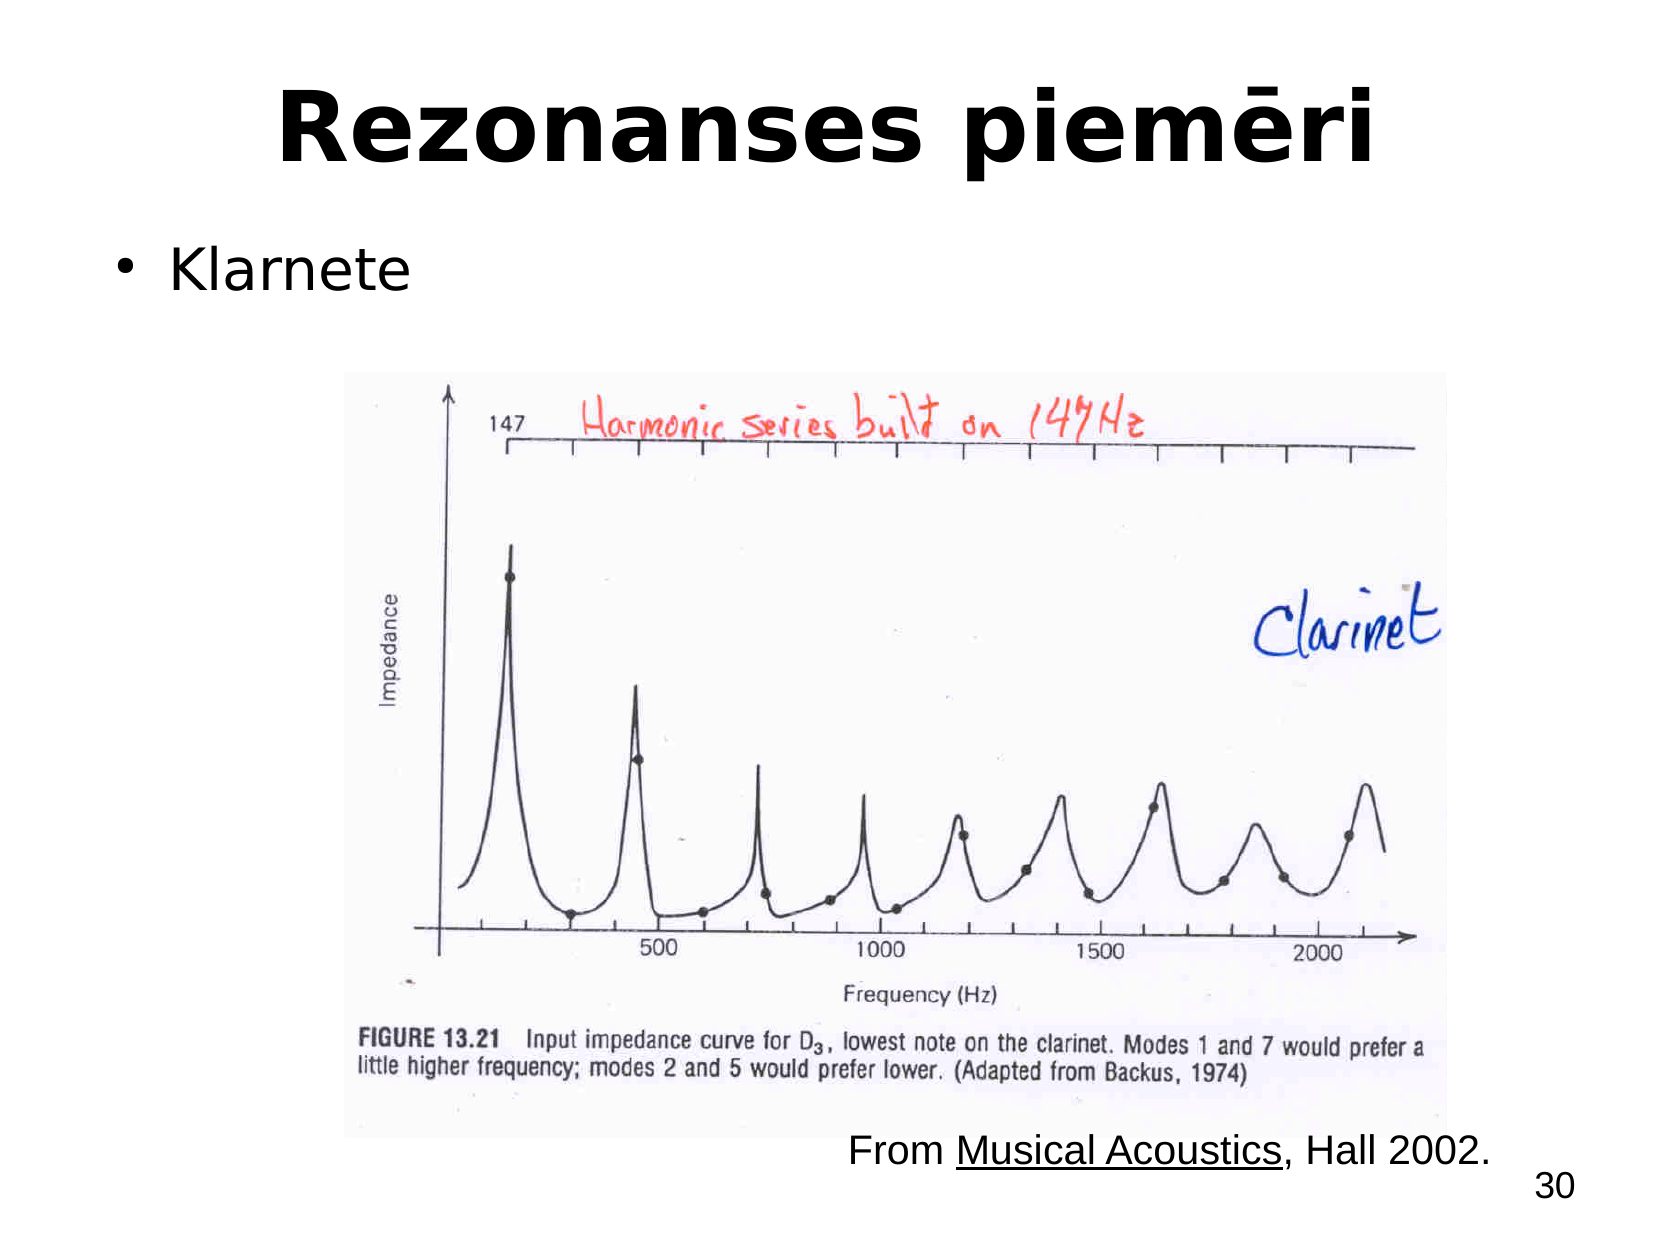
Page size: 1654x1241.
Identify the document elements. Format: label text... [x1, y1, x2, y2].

text_box From Musical Acoustics, Hall 2002. [797, 1116, 1507, 1181]
title Rezonanses piemēri [82, 49, 1571, 196]
list Klarnete [82, 225, 1538, 1186]
picture [344, 372, 1447, 1138]
